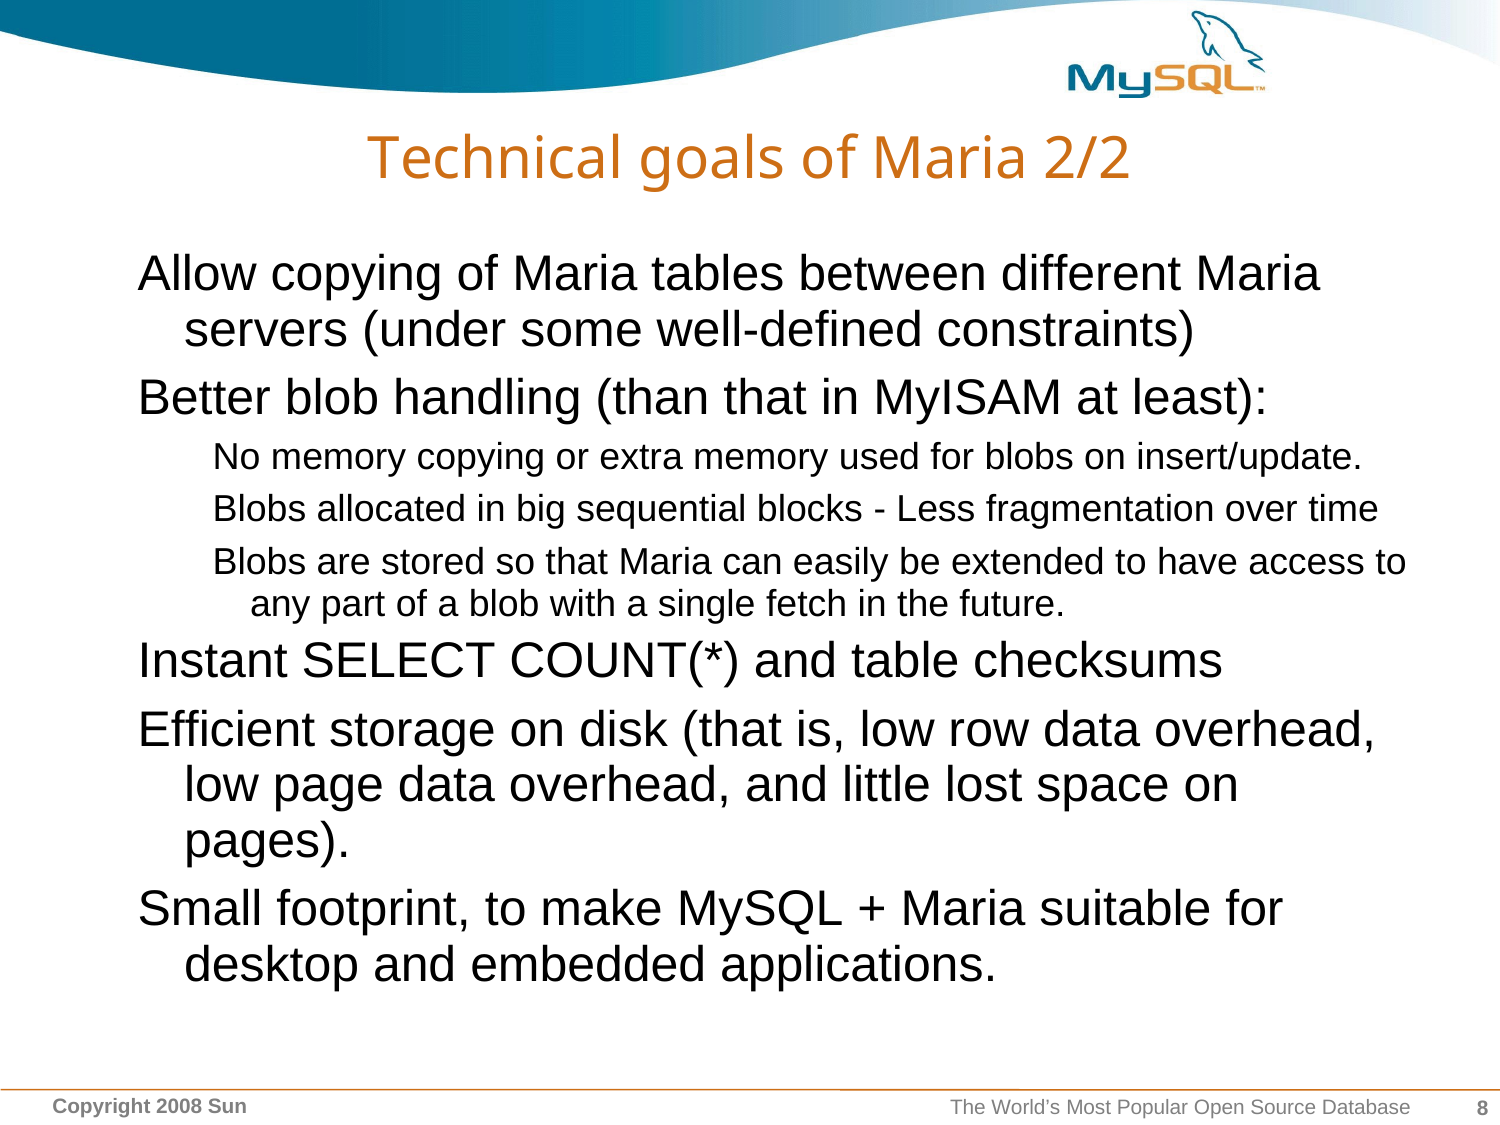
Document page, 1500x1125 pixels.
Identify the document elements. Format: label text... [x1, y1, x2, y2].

picture [1075, 71, 1085, 87]
picture [613, 0, 1500, 87]
picture [0, 31, 326, 87]
title Technical goals of Maria 2/2 [0, 87, 1500, 226]
list Allow copying of Maria tables between different Maria servers (under some well-defined constraints)‏ Better blob handling (than that in MyISAM at least): No memory copying or extra memory used for blobs on insert/update. Blobs allocated in big sequential blocks - Less fragmentation over time Blobs are stored so that Maria can easily be extended to have access to any part of a blob with a single fetch in the future. Instant SELECT COUNT(*) and table checksums Efficient storage on disk (that is, low row data overhead, low page data overhead, and little lost space on pages). Small footprint, to make MySQL + Maria suitable for desktop and embedded applications. [47, 237, 1425, 1086]
picture [1098, 71, 1107, 87]
